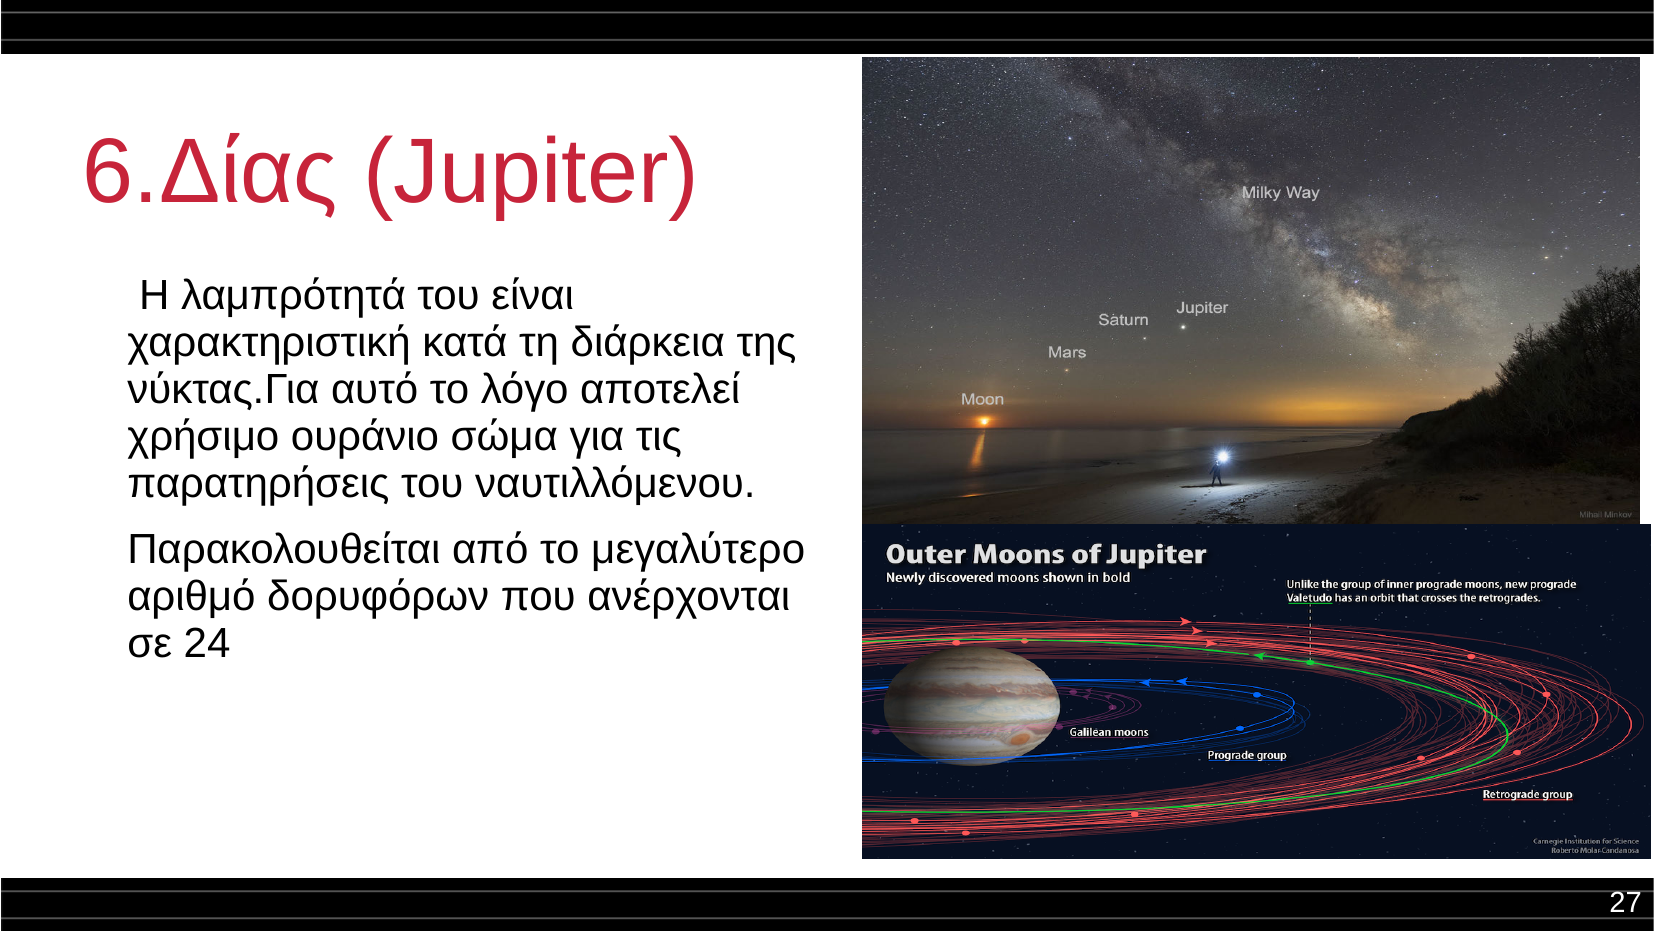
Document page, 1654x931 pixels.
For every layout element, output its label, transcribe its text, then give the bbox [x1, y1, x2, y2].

title 6.Δίας (Jupiter) [82, 92, 862, 249]
picture [1, 878, 1654, 931]
picture [862, 57, 1651, 859]
list Η λαμπρότητά του είναι χαρακτηριστική κατά τη διάρκεια της νύκτας.Για αυτό το λόγο αποτελεί χρήσιμο ουράνιο σώμα για τις παρατηρήσεις του ναυτιλλόμενου. Παρακολουθείται από το μεγαλύτερο αριθμό δορυφόρων που ανέρχονται σε 24 [82, 271, 809, 713]
picture [1, 0, 1654, 54]
